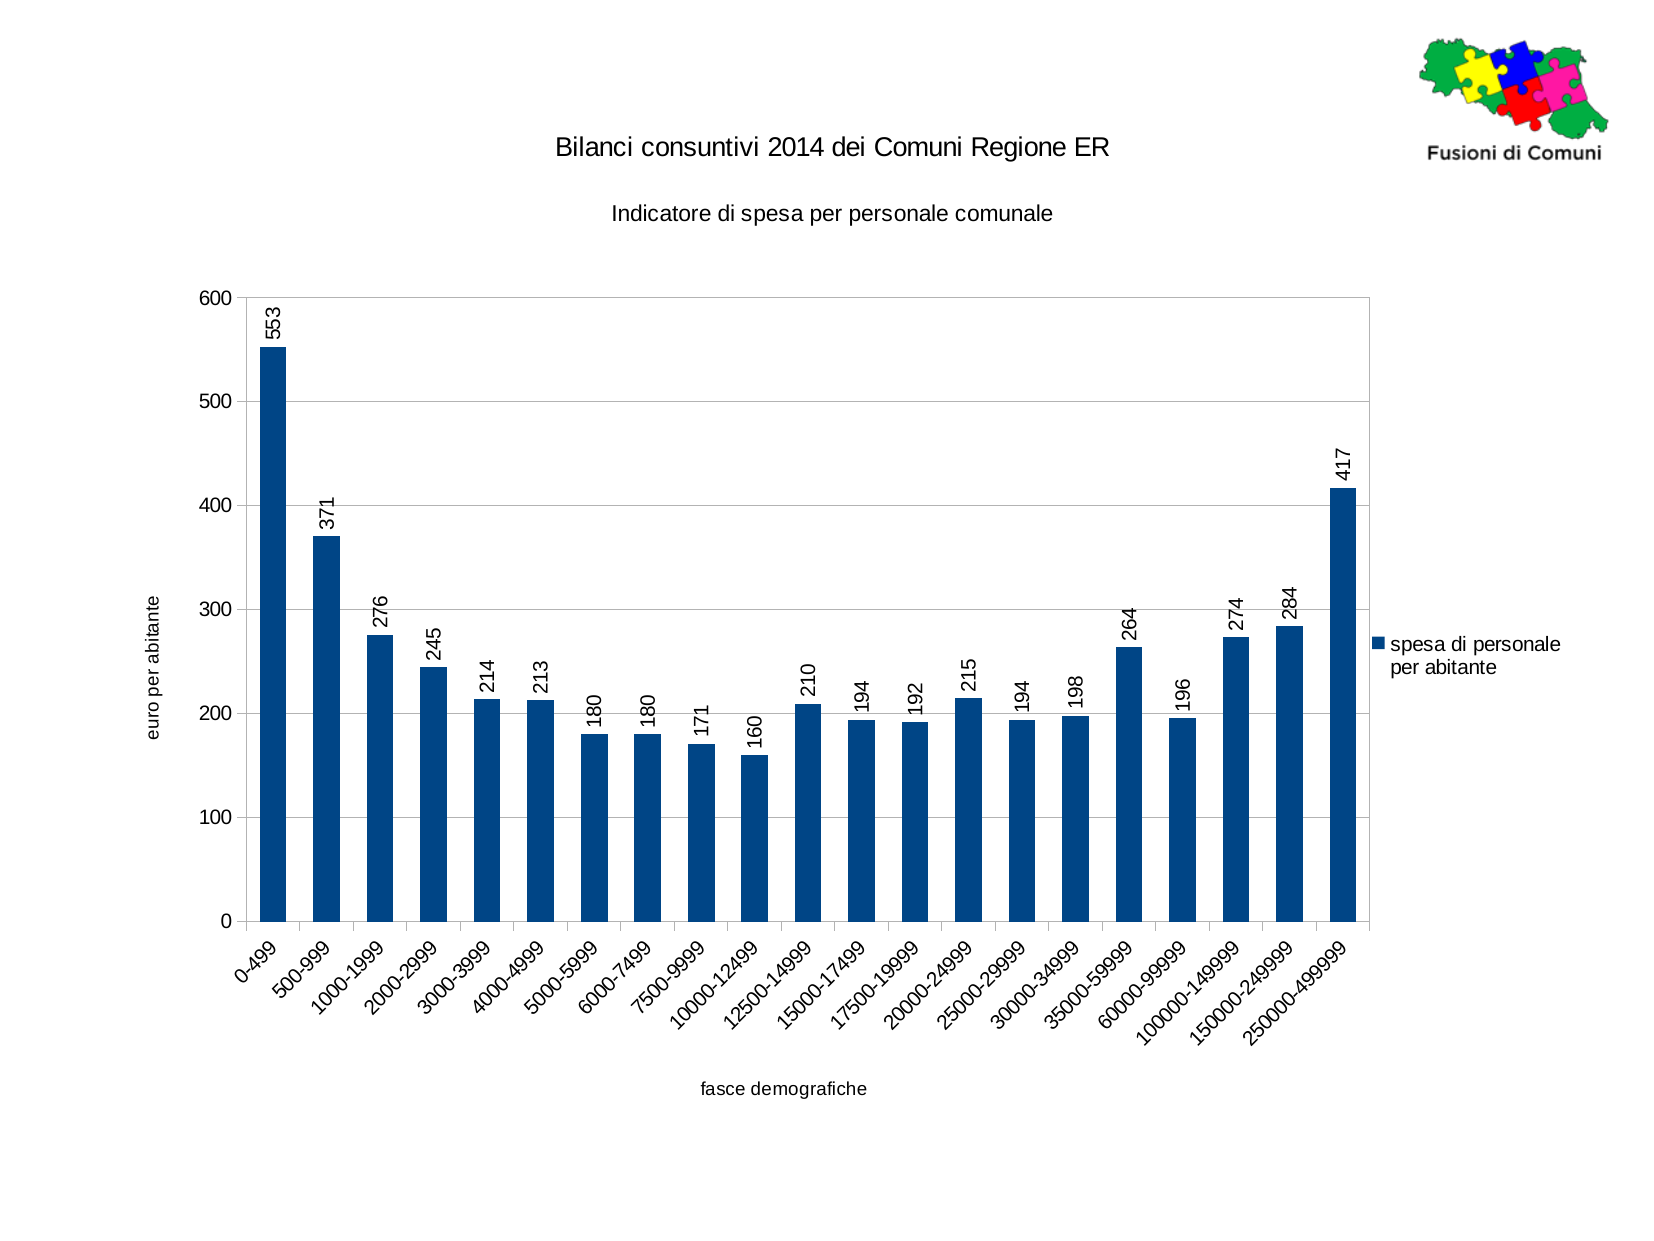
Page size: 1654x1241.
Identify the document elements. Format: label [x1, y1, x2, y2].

chart [82, 94, 1583, 1205]
picture [1417, 35, 1611, 165]
